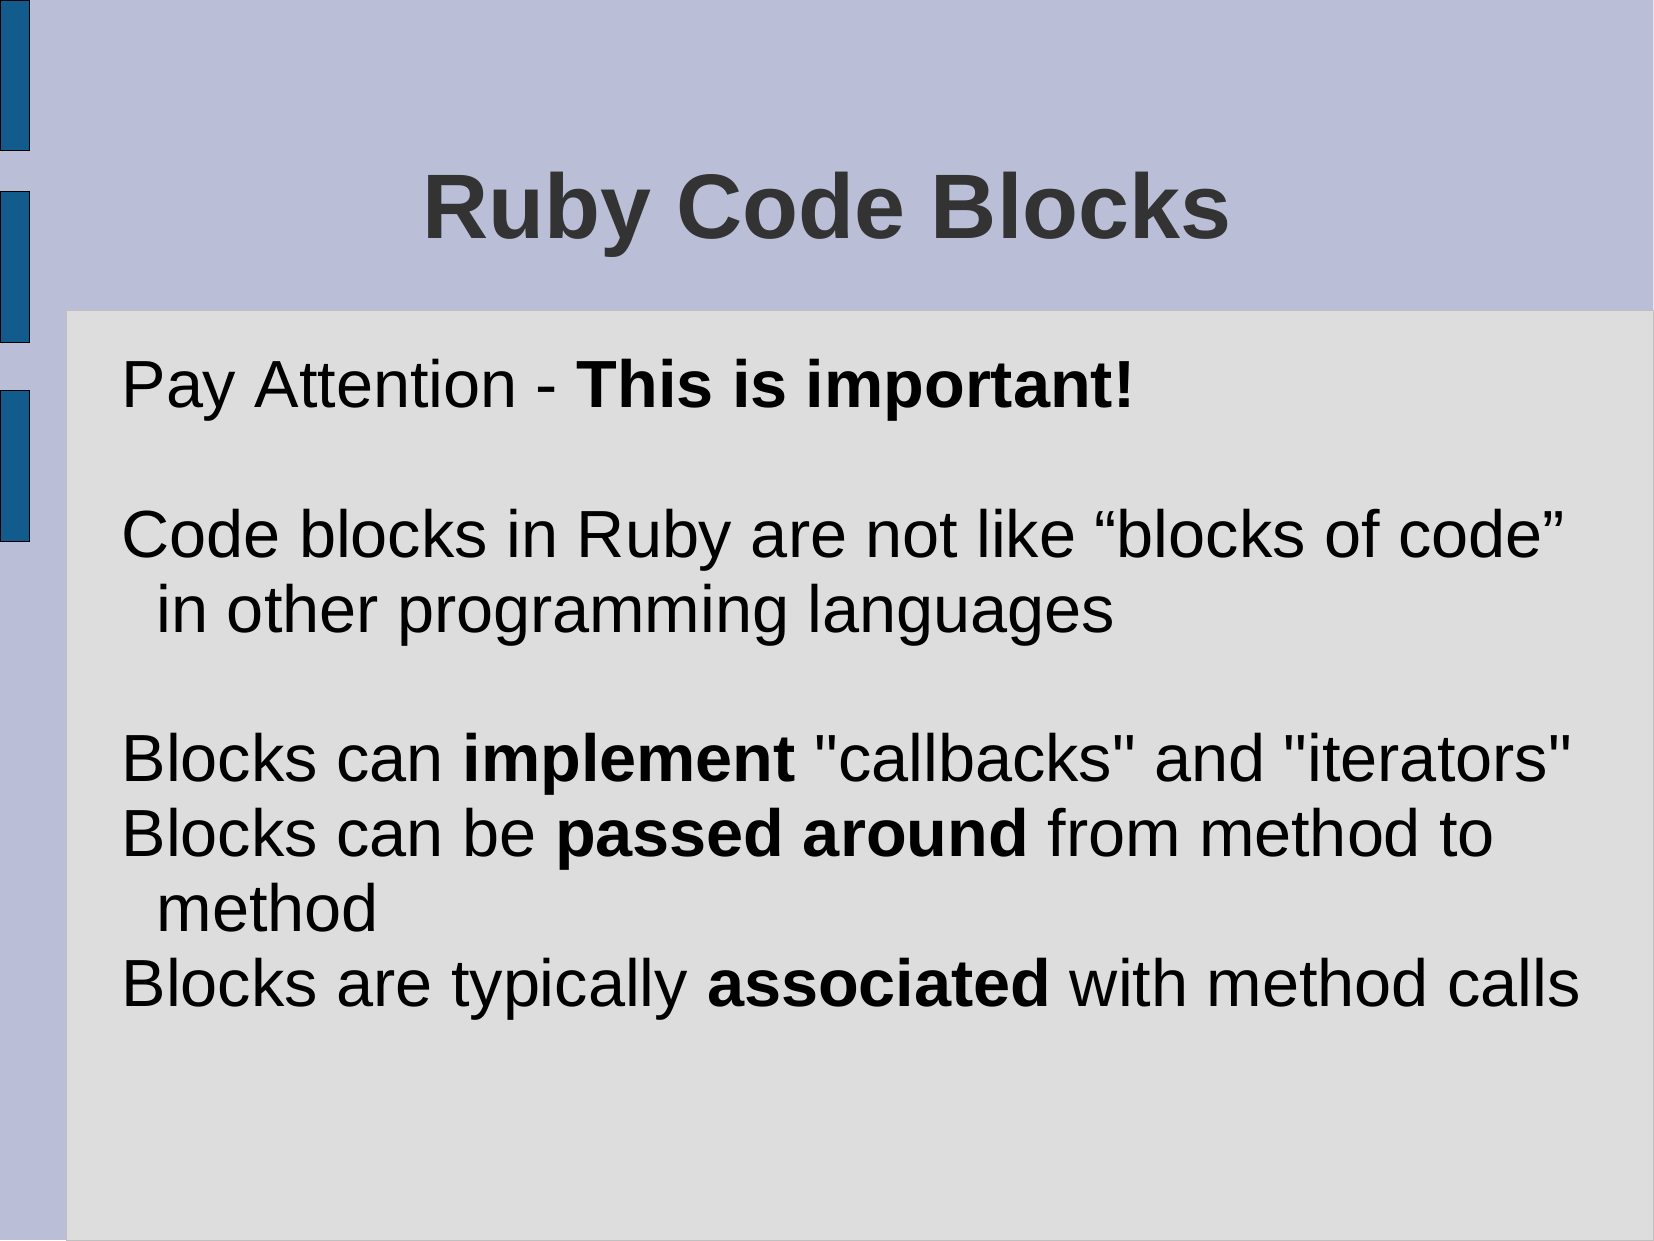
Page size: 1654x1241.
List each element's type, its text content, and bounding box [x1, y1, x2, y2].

list Pay Attention - This is important! Code blocks in Ruby are not like “blocks of code” in other programming languages Blocks can implement "callbacks" and "iterators" Blocks can be passed around from method to method Blocks are typically associated with method calls [121, 347, 1627, 1129]
title Ruby Code Blocks [121, 102, 1534, 311]
